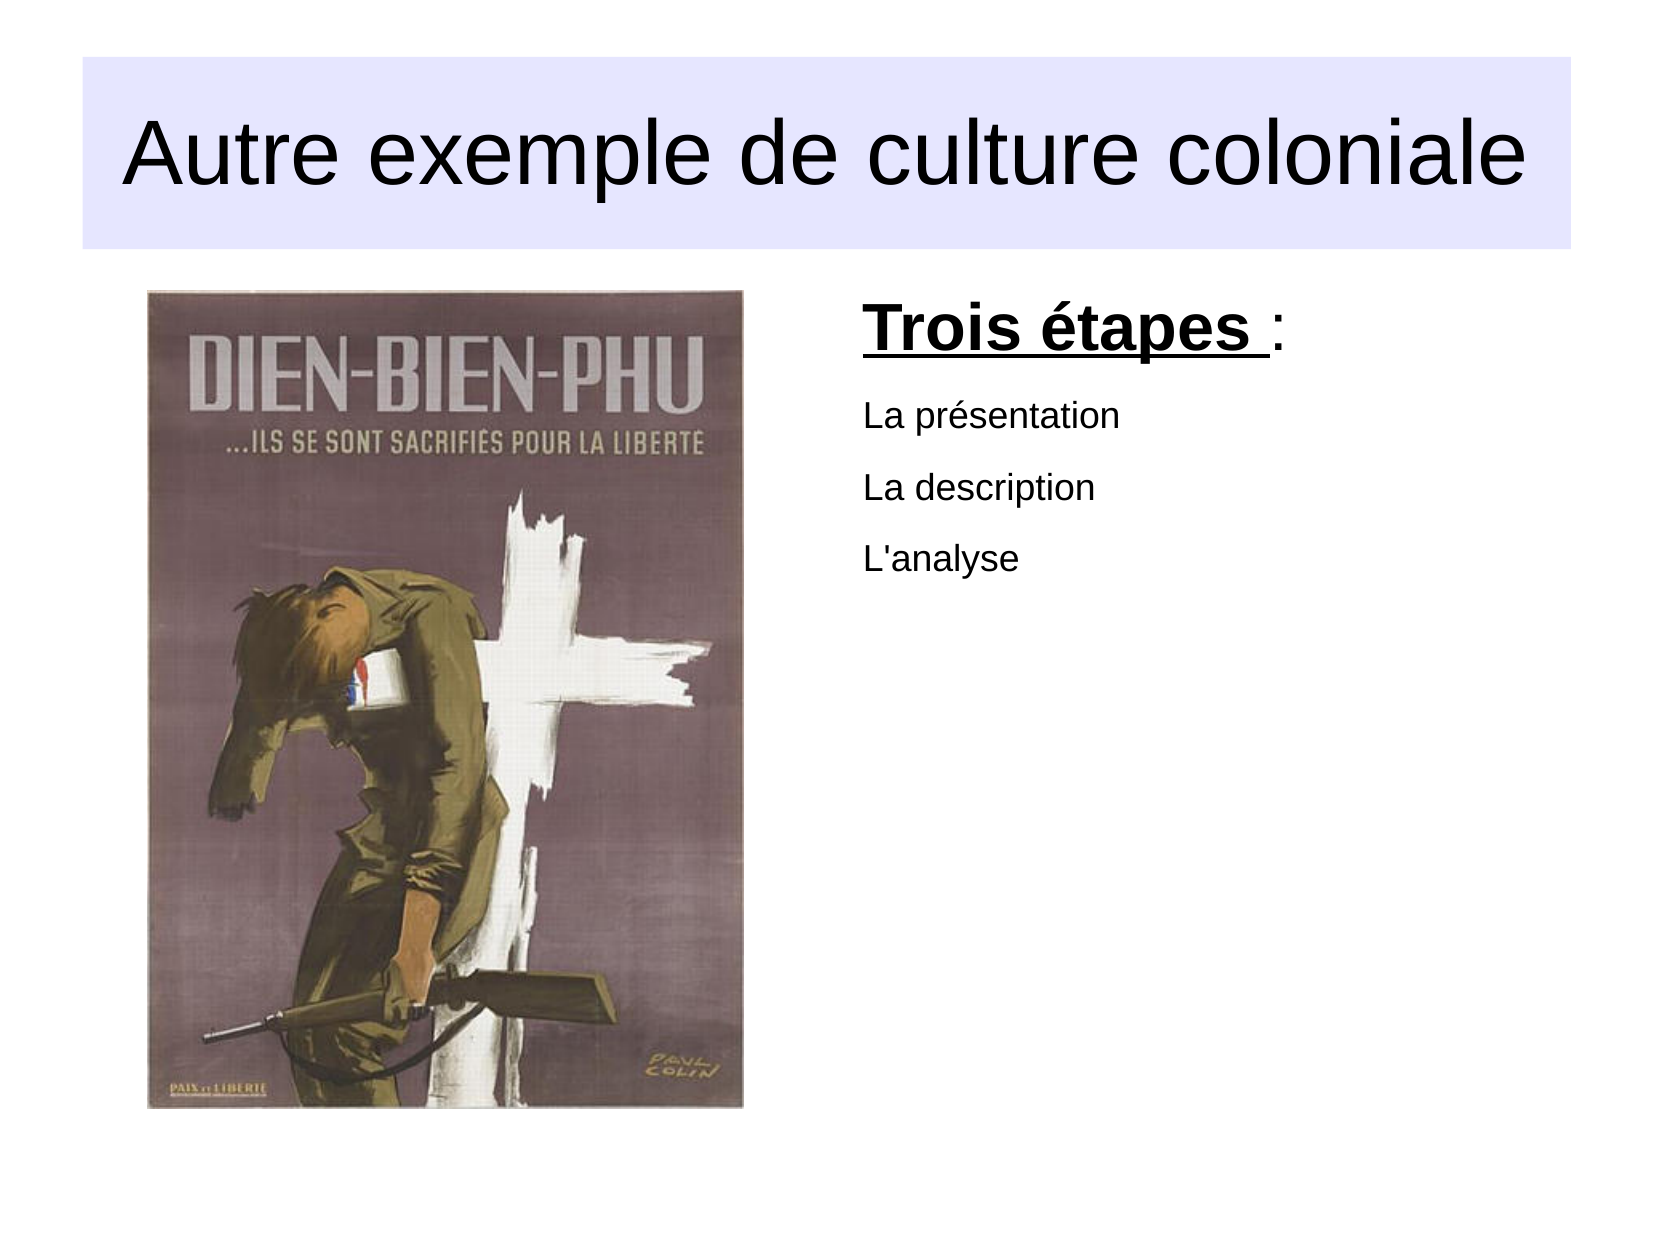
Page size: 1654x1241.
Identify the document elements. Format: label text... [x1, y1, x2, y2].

picture [147, 290, 744, 1109]
list Trois étapes : La présentation La description L'analyse [845, 290, 1572, 1094]
title Autre exemple de culture coloniale [82, 56, 1571, 250]
